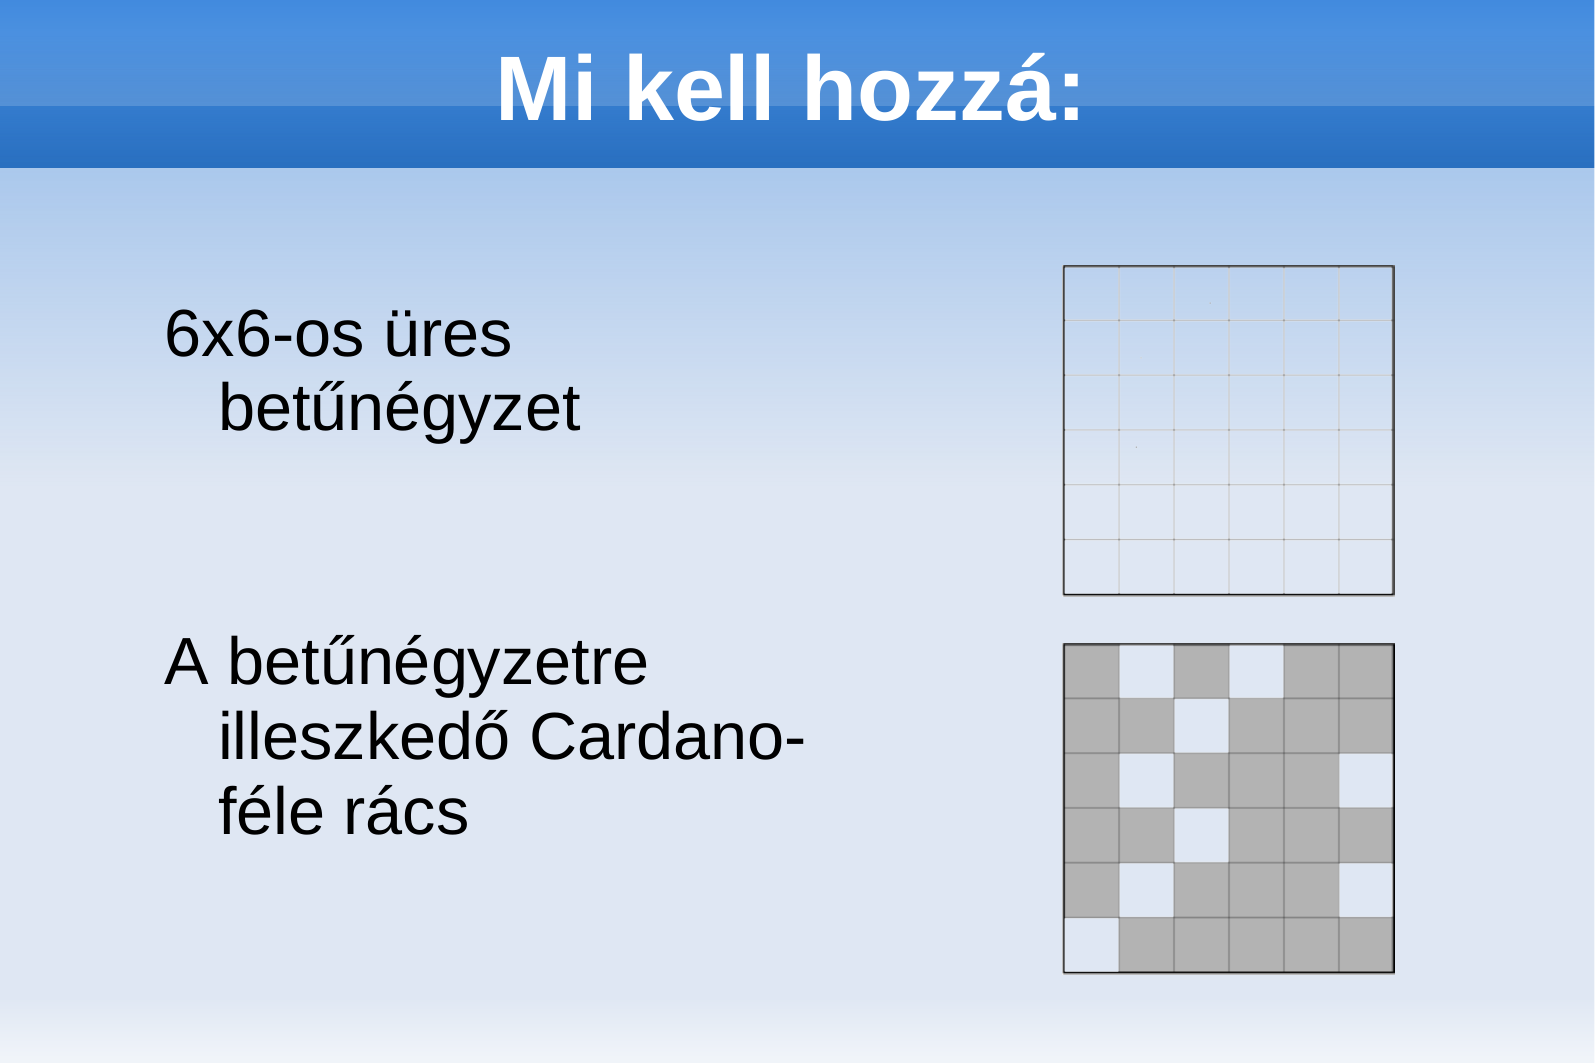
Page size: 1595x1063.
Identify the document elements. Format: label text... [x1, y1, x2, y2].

list 6x6-os üres betűnégyzet A betűnégyzetre illeszkedő Cardano-féle rács [147, 295, 827, 966]
title Mi kell hozzá: [74, 0, 1510, 178]
picture [0, 0, 1595, 1063]
